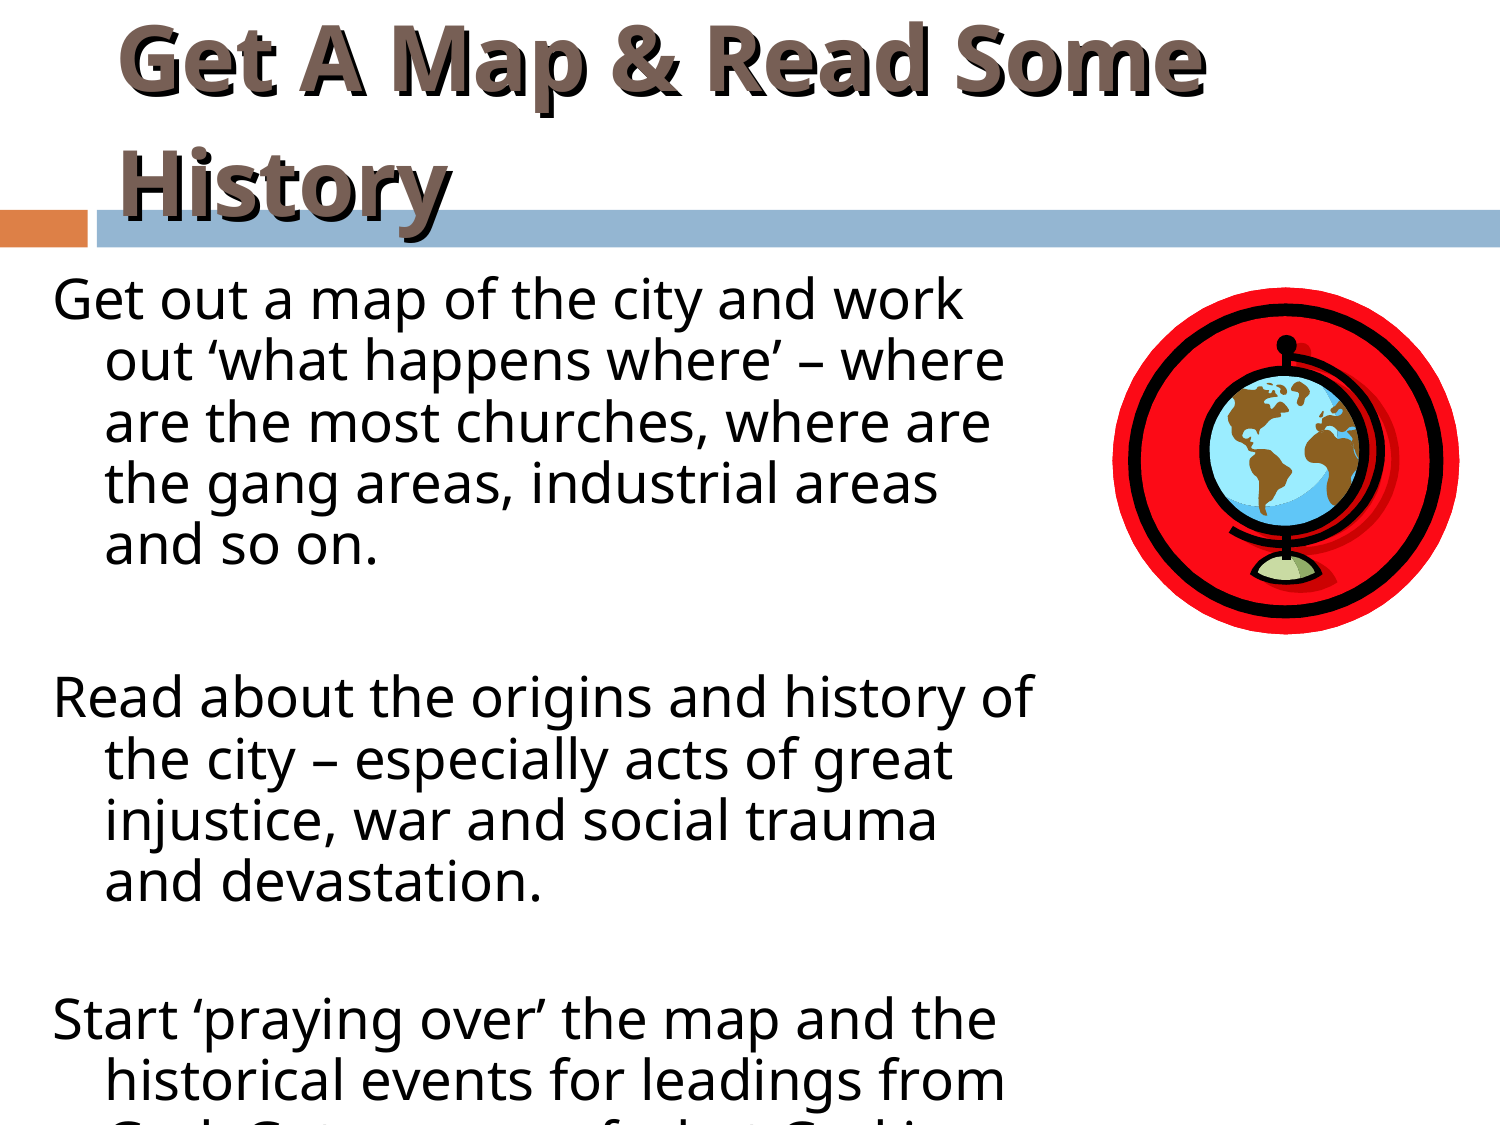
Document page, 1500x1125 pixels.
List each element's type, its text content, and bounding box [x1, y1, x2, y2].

picture [1112, 287, 1460, 635]
list Get out a map of the city and work out ‘what happens where’ – where are the most churches, where are the gang areas, industrial areas and so on. Read about the origins and history of the city – especially acts of great injustice, war and social trauma and devastation. Start ‘praying over’ the map and the historical events for leadings from God. Get a sense of what God is saying about the city. [37, 262, 1063, 1088]
title Get A Map & Read Some History [100, 37, 1438, 201]
